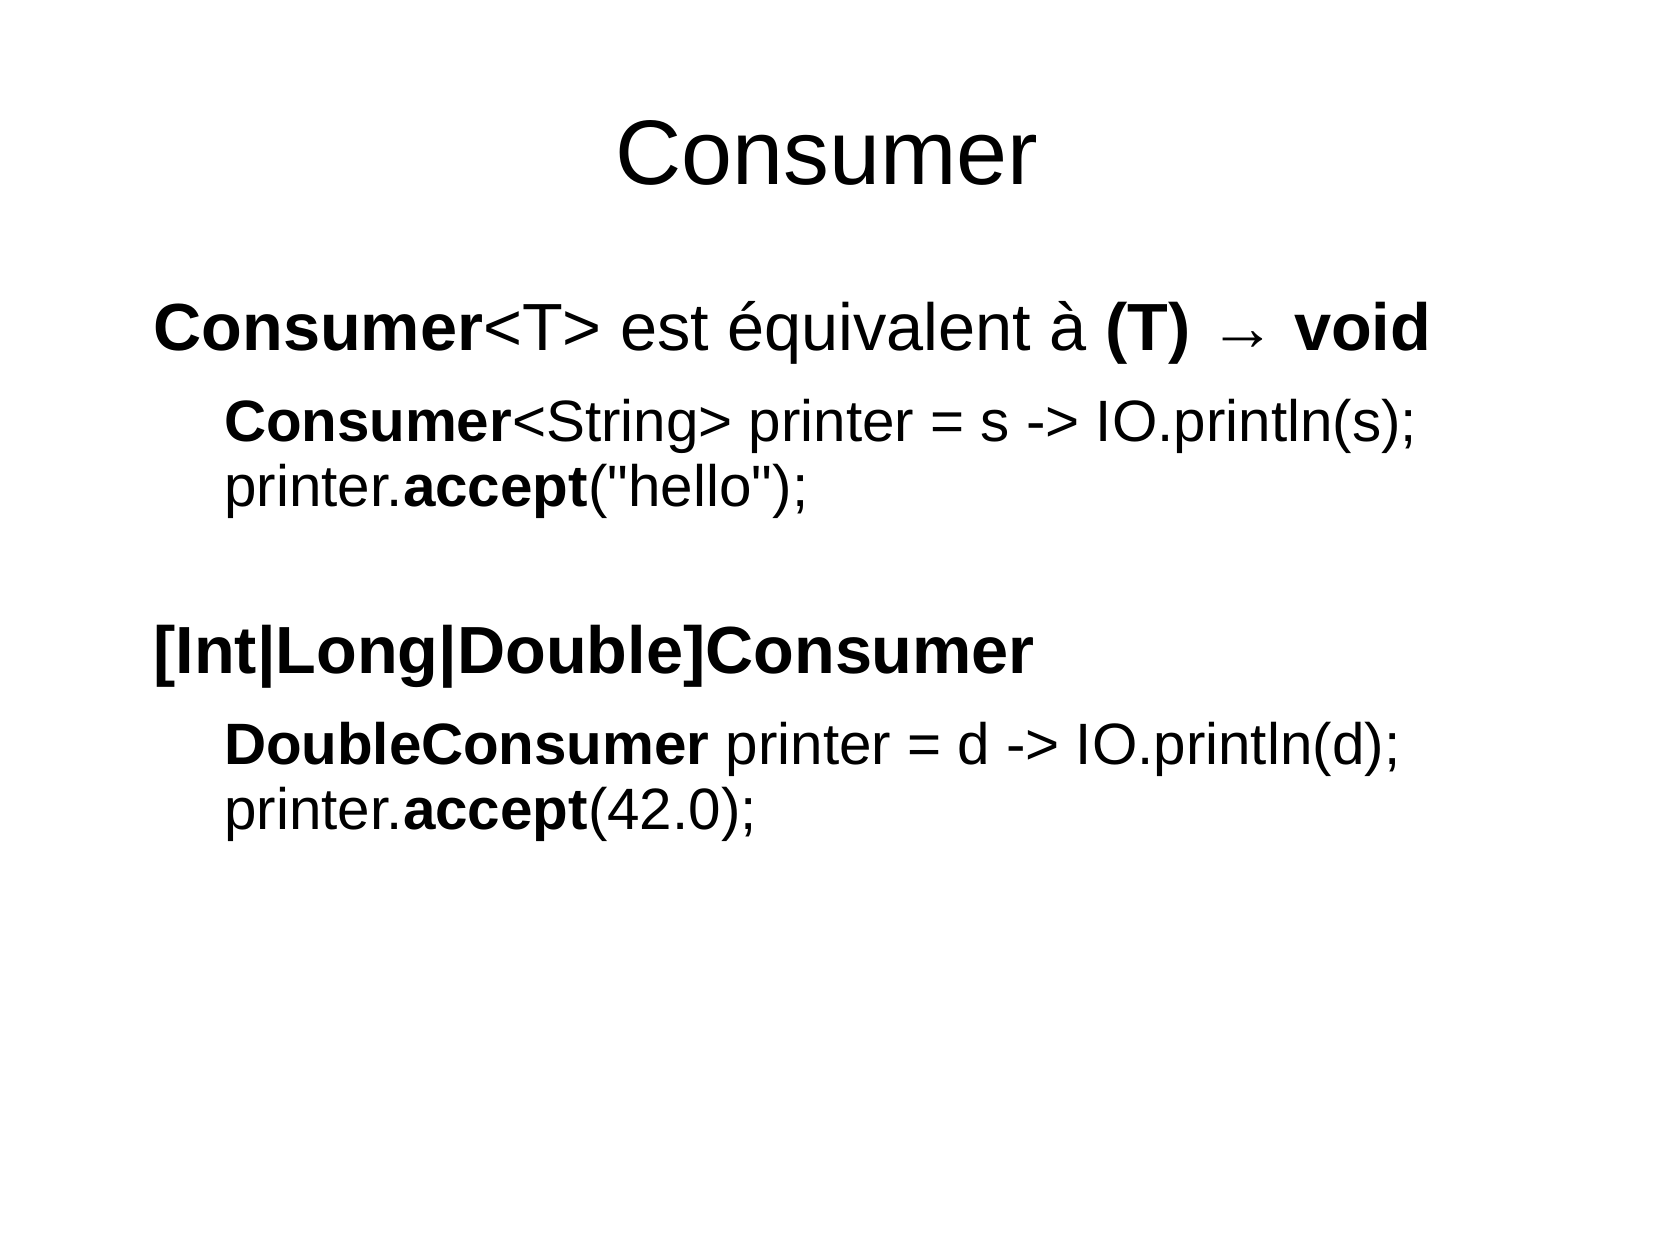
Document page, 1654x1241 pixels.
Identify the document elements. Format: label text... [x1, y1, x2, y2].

title Consumer [82, 49, 1571, 257]
list Consumer<T> est équivalent à (T) → void Consumer<String> printer = s -> IO.println(s); printer.accept("hello"); [Int|Long|Double]Consumer DoubleConsumer printer = d -> IO.println(d); printer.accept(42.0); [82, 290, 1571, 1010]
